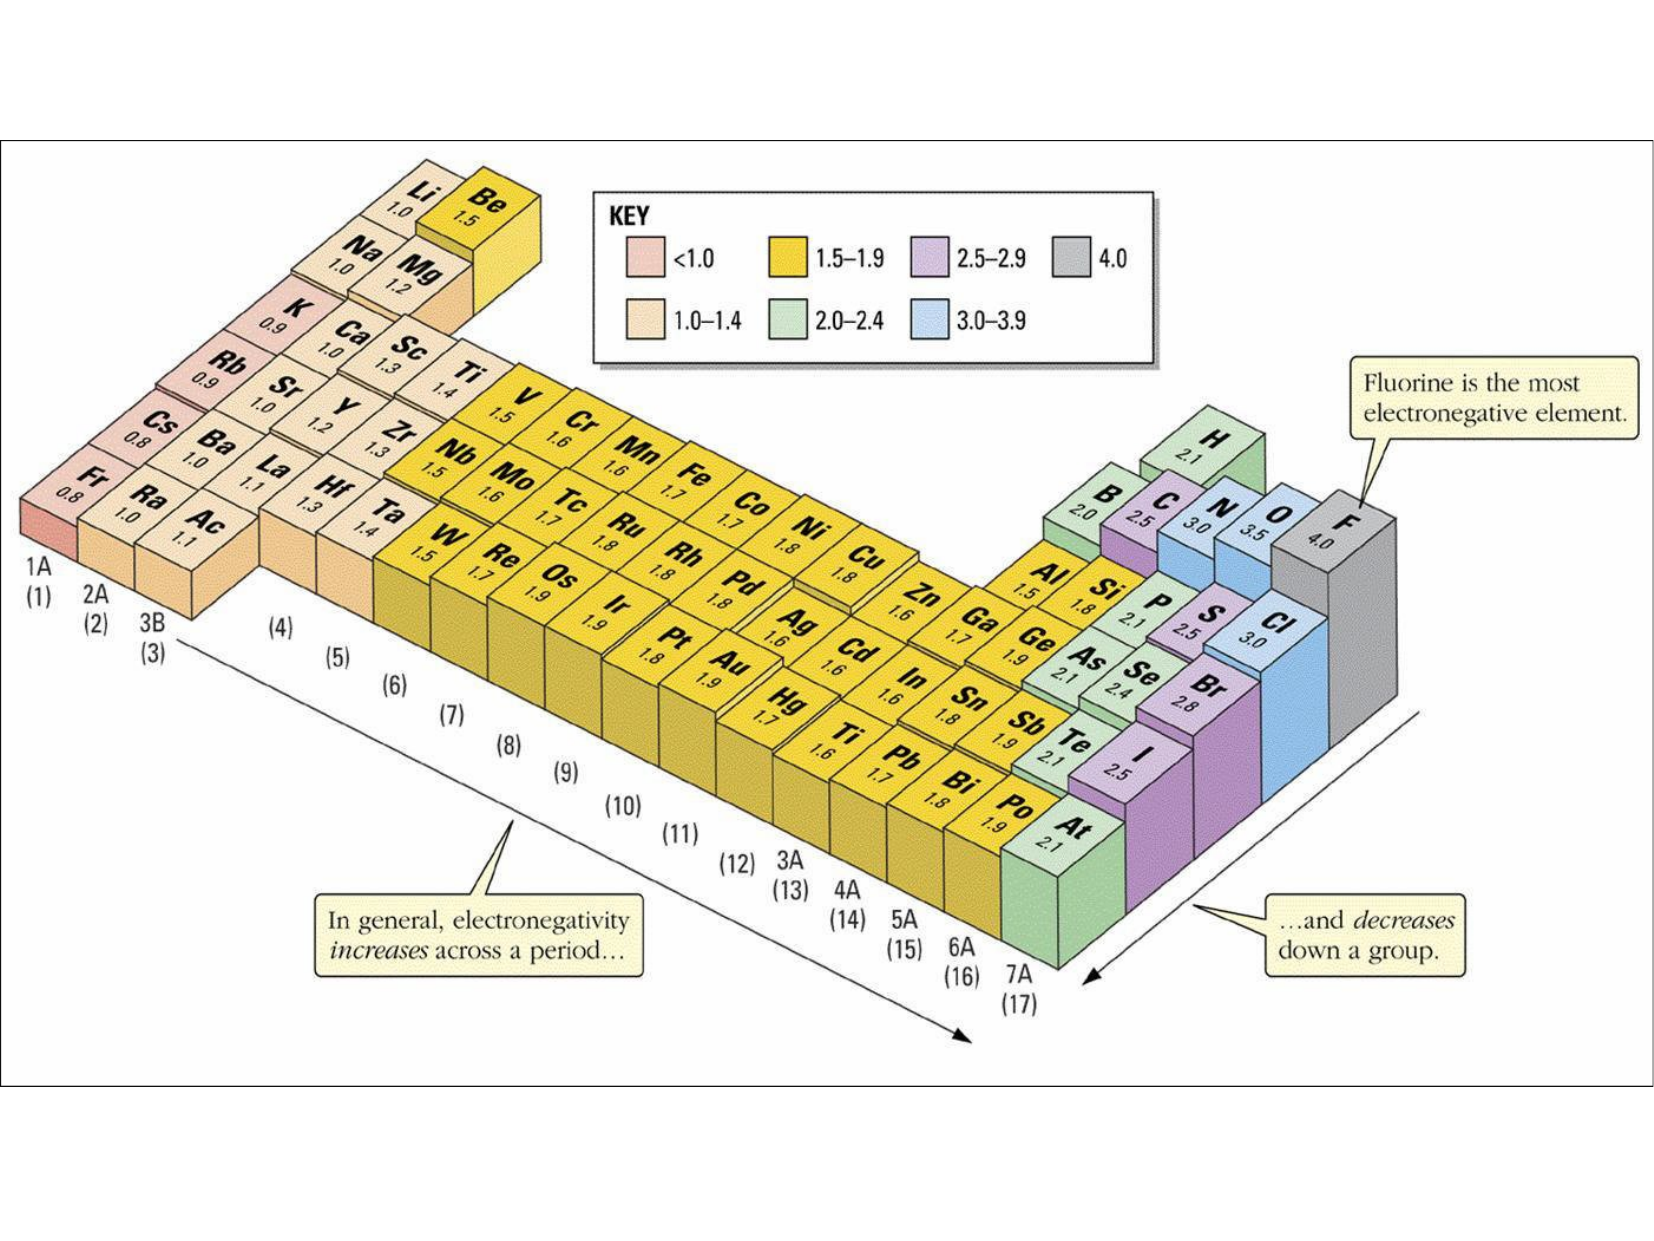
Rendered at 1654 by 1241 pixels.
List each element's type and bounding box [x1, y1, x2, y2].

picture [0, 140, 1654, 1087]
